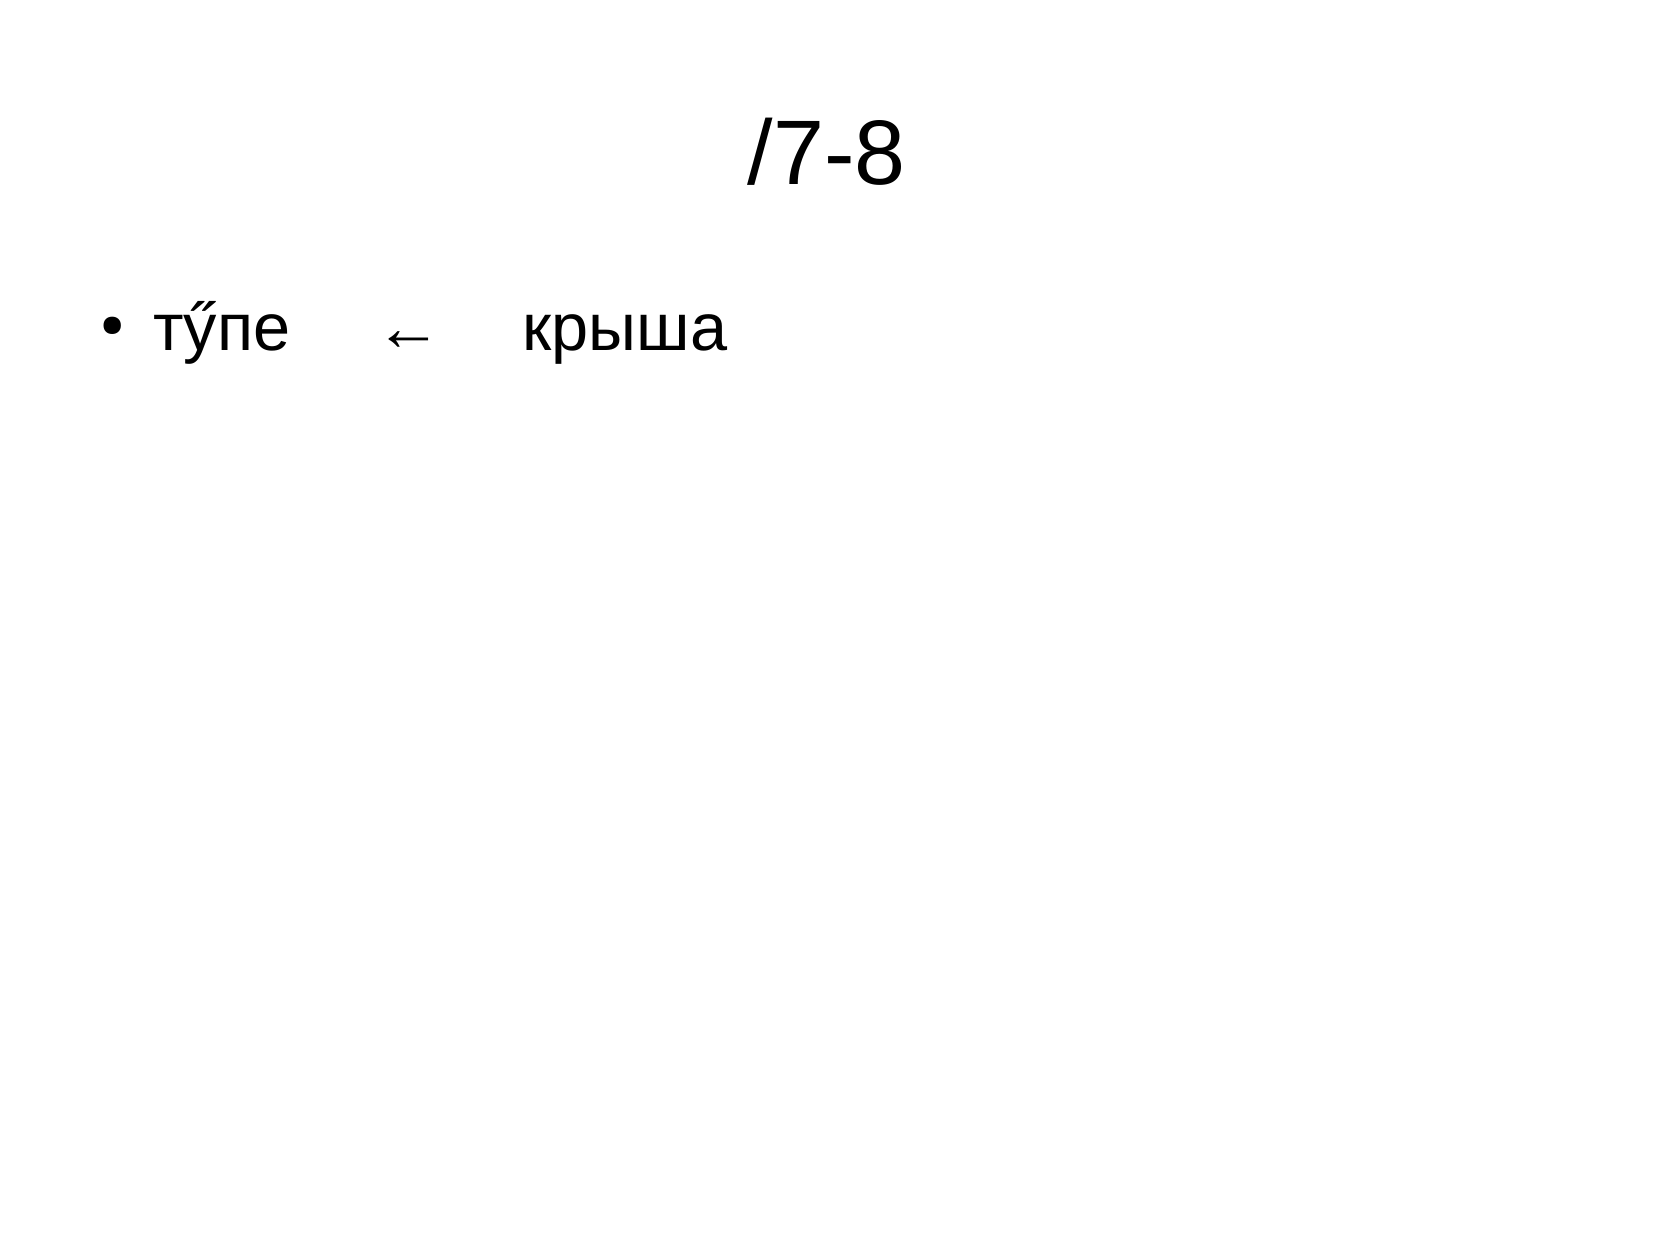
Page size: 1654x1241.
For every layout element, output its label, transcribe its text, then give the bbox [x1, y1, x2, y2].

list тӳпе ← крыша [82, 290, 1571, 1094]
title /7-8 [82, 56, 1571, 250]
